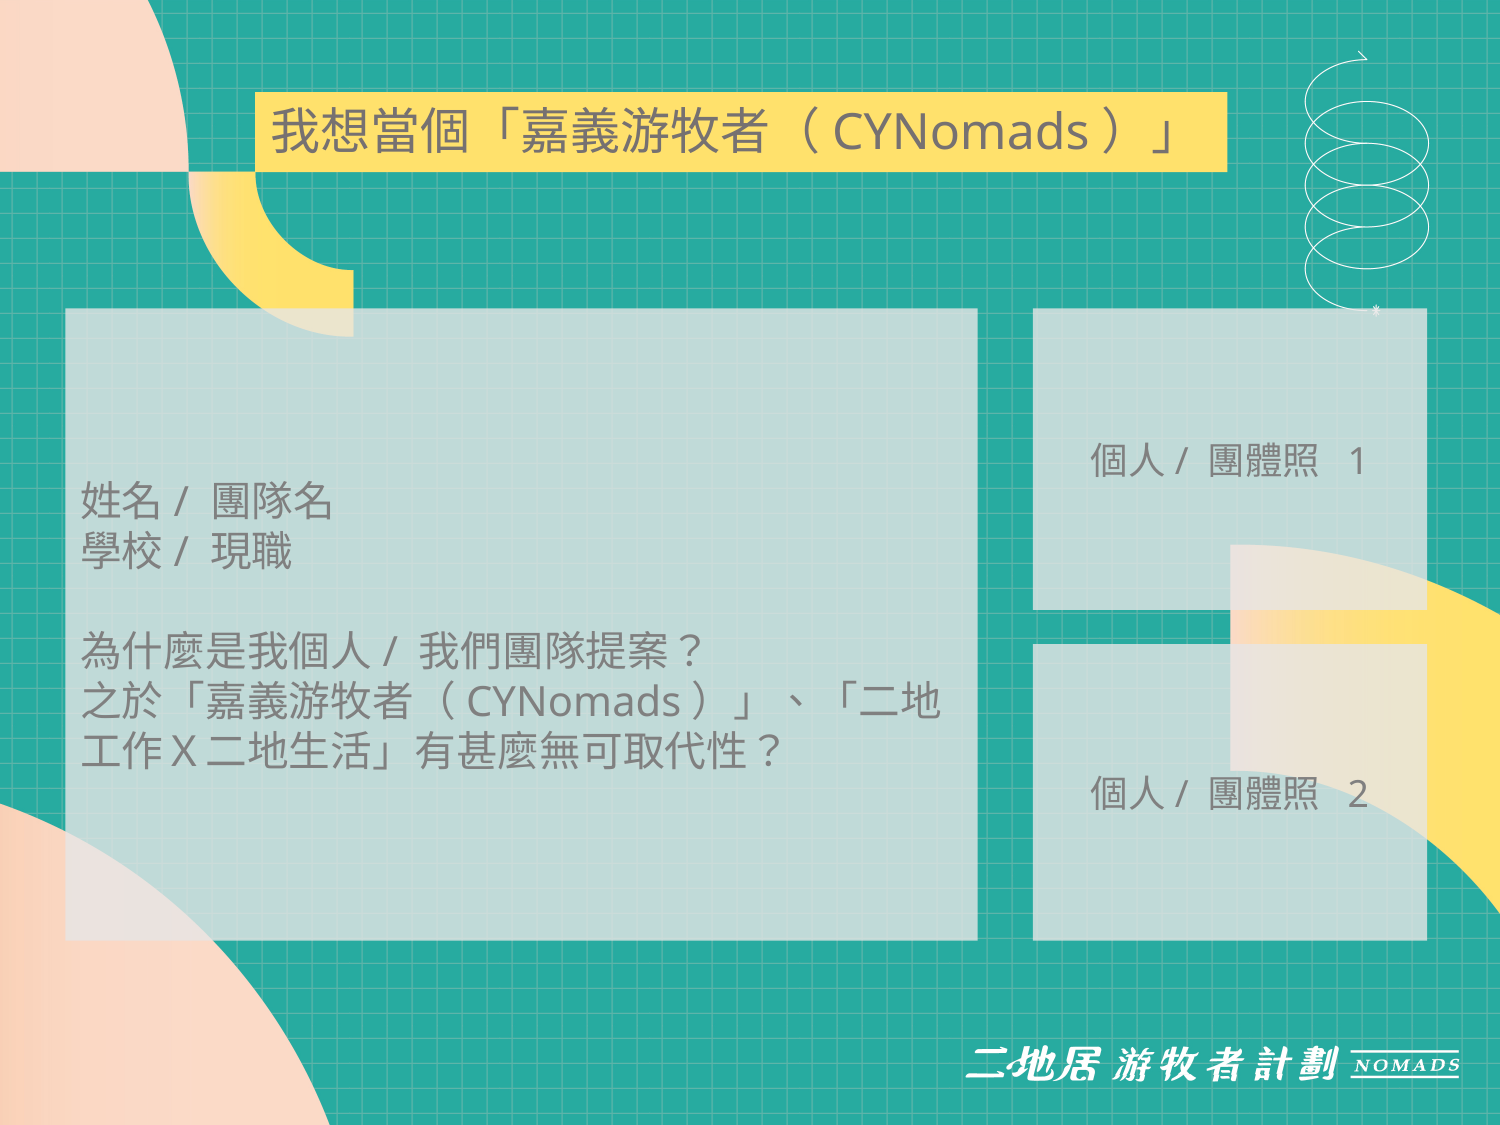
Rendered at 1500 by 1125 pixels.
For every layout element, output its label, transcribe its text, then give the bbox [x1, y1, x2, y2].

text_box 個人/ 團體照 1 [1032, 308, 1428, 610]
text_box 個人/ 團體照 2 [1032, 644, 1428, 941]
text_box 姓名/ 團隊名 學校/ 現職 為什麼是我個人/ 我們團隊提案？ 之於「嘉義游牧者（CYNomads）」、「二地工作Ｘ二地生活」有甚麼無可取代性？ [65, 308, 978, 941]
text_box 我想當個「嘉義游牧者（CYNomads）」 [255, 92, 1228, 173]
picture [0, 0, 1500, 1125]
